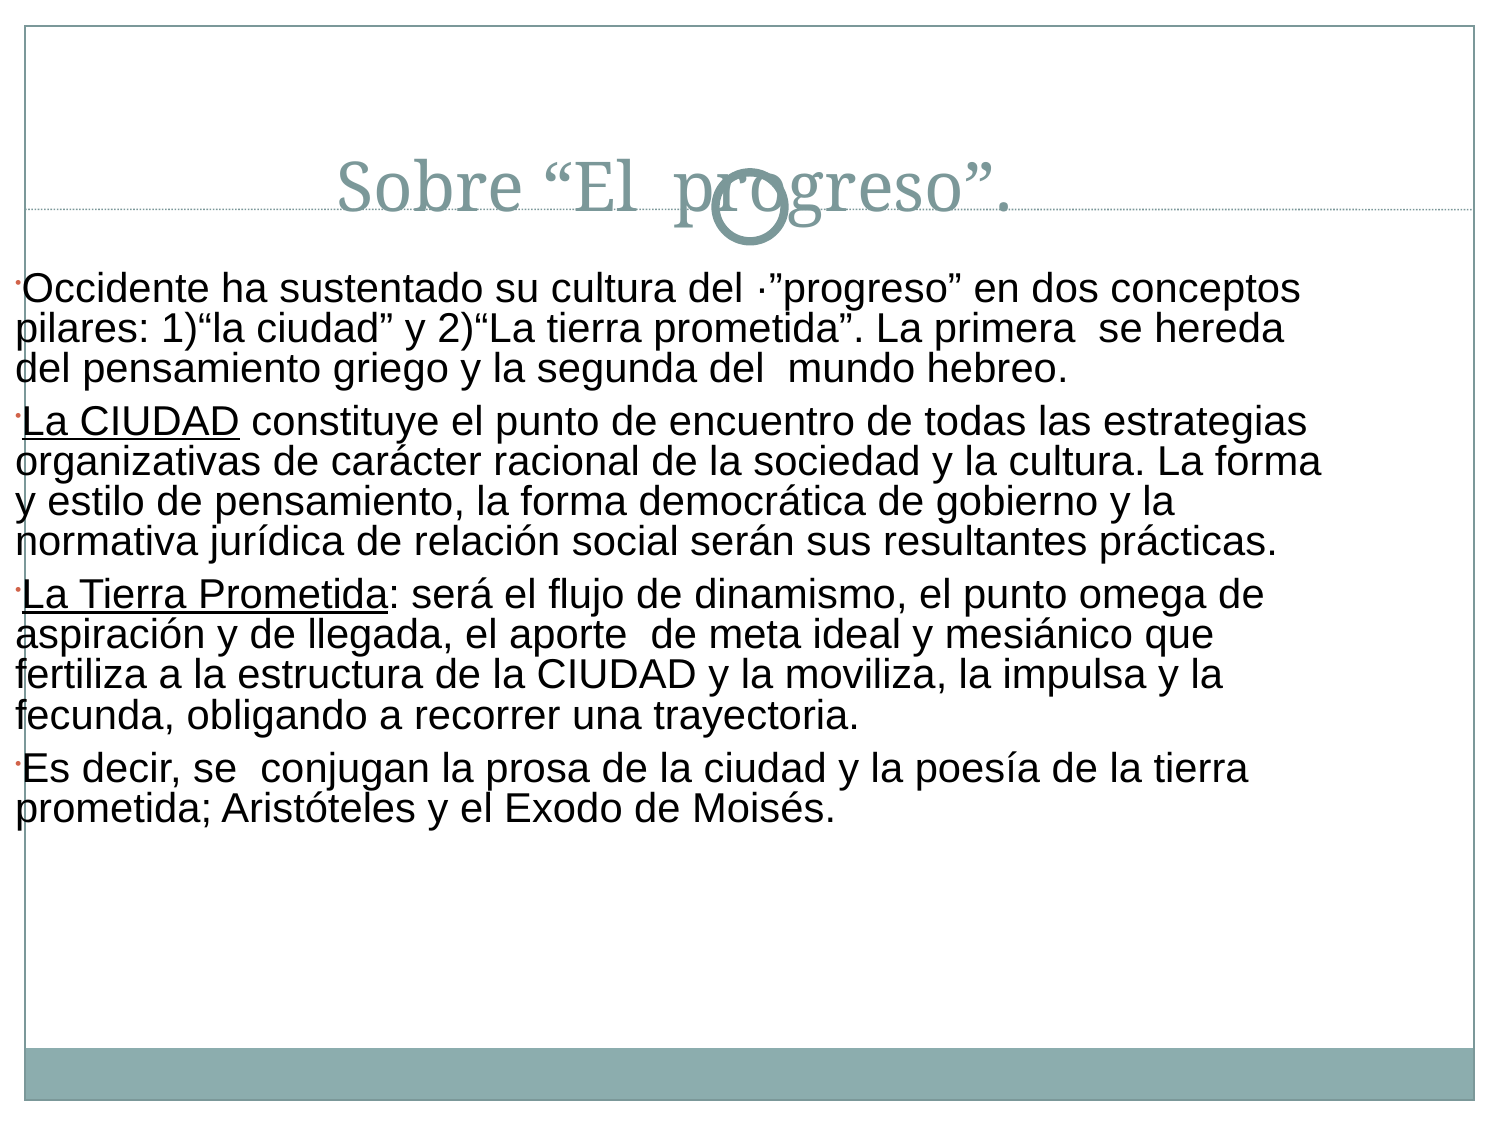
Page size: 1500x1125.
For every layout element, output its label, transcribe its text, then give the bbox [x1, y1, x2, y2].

list Occidente ha sustentado su cultura del ·”progreso” en dos conceptos pilares: 1)“la ciudad” y 2)“La tierra prometida”. La primera se hereda del pensamiento griego y la segunda del mundo hebreo. La CIUDAD constituye el punto de encuentro de todas las estrategias organizativas de carácter racional de la sociedad y la cultura. La forma y estilo de pensamiento, la forma democrática de gobierno y la normativa jurídica de relación social serán sus resultantes prácticas. La Tierra Prometida: será el flujo de dinamismo, el punto omega de aspiración y de llegada, el aporte de meta ideal y mesiánico que fertiliza a la estructura de la CIUDAD y la moviliza, la impulsa y la fecunda, obligando a recorrer una trayectoria. Es decir, se conjugan la prosa de la ciudad y la poesía de la tierra prometida; Aristóteles y el Exodo de Moisés. [0, 262, 1351, 1005]
title Sobre “El progreso”. [0, 45, 1351, 233]
